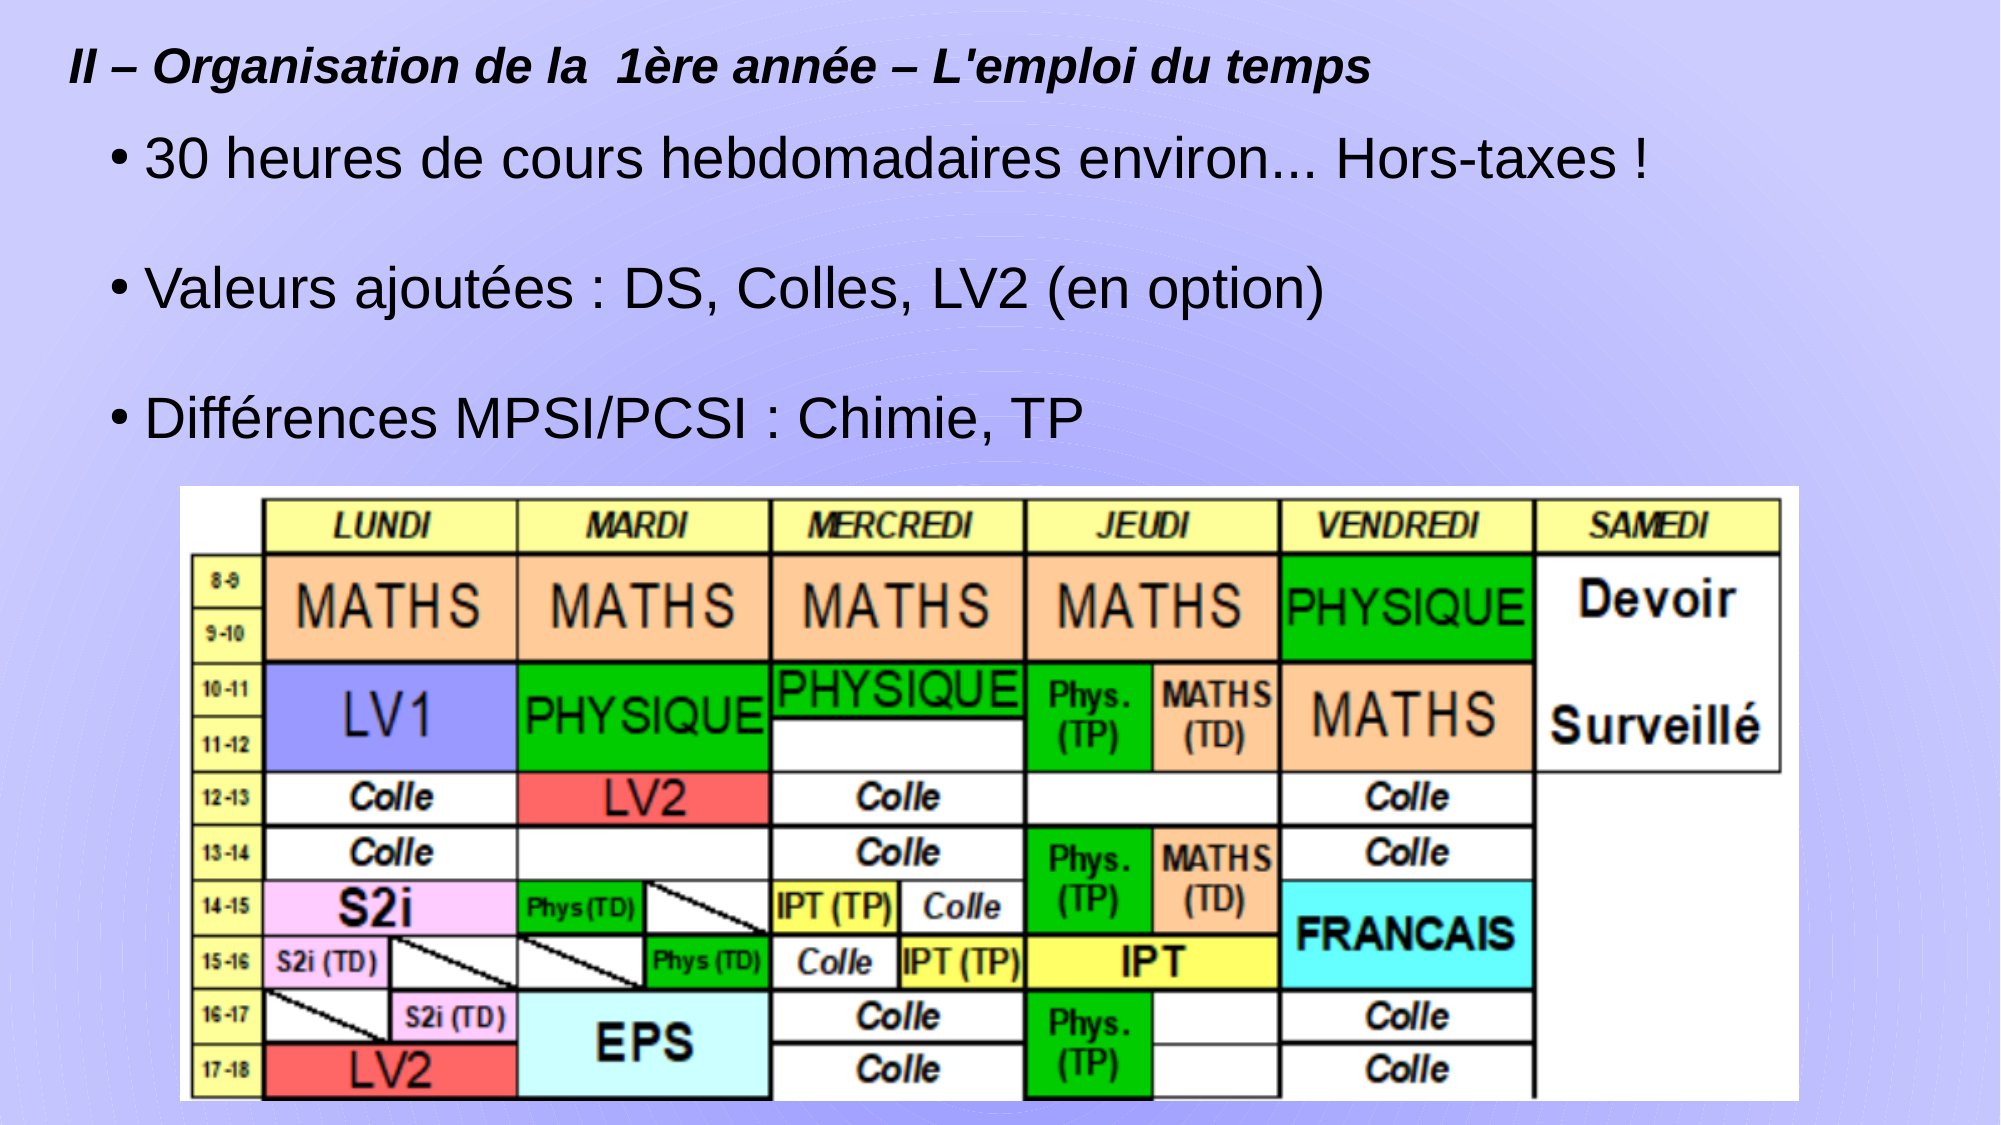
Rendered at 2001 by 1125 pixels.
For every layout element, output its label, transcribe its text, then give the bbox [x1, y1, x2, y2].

picture [180, 486, 1799, 1101]
text_box II – Organisation de la 1ère année – L'emploi du temps [53, 31, 1961, 160]
text_box 30 heures de cours hebdomadaires environ... Hors-taxes ! Valeurs ajoutées : DS, Colles, LV2 (en option) Différences MPSI/PCSI : Chimie, TP [94, 118, 1961, 858]
